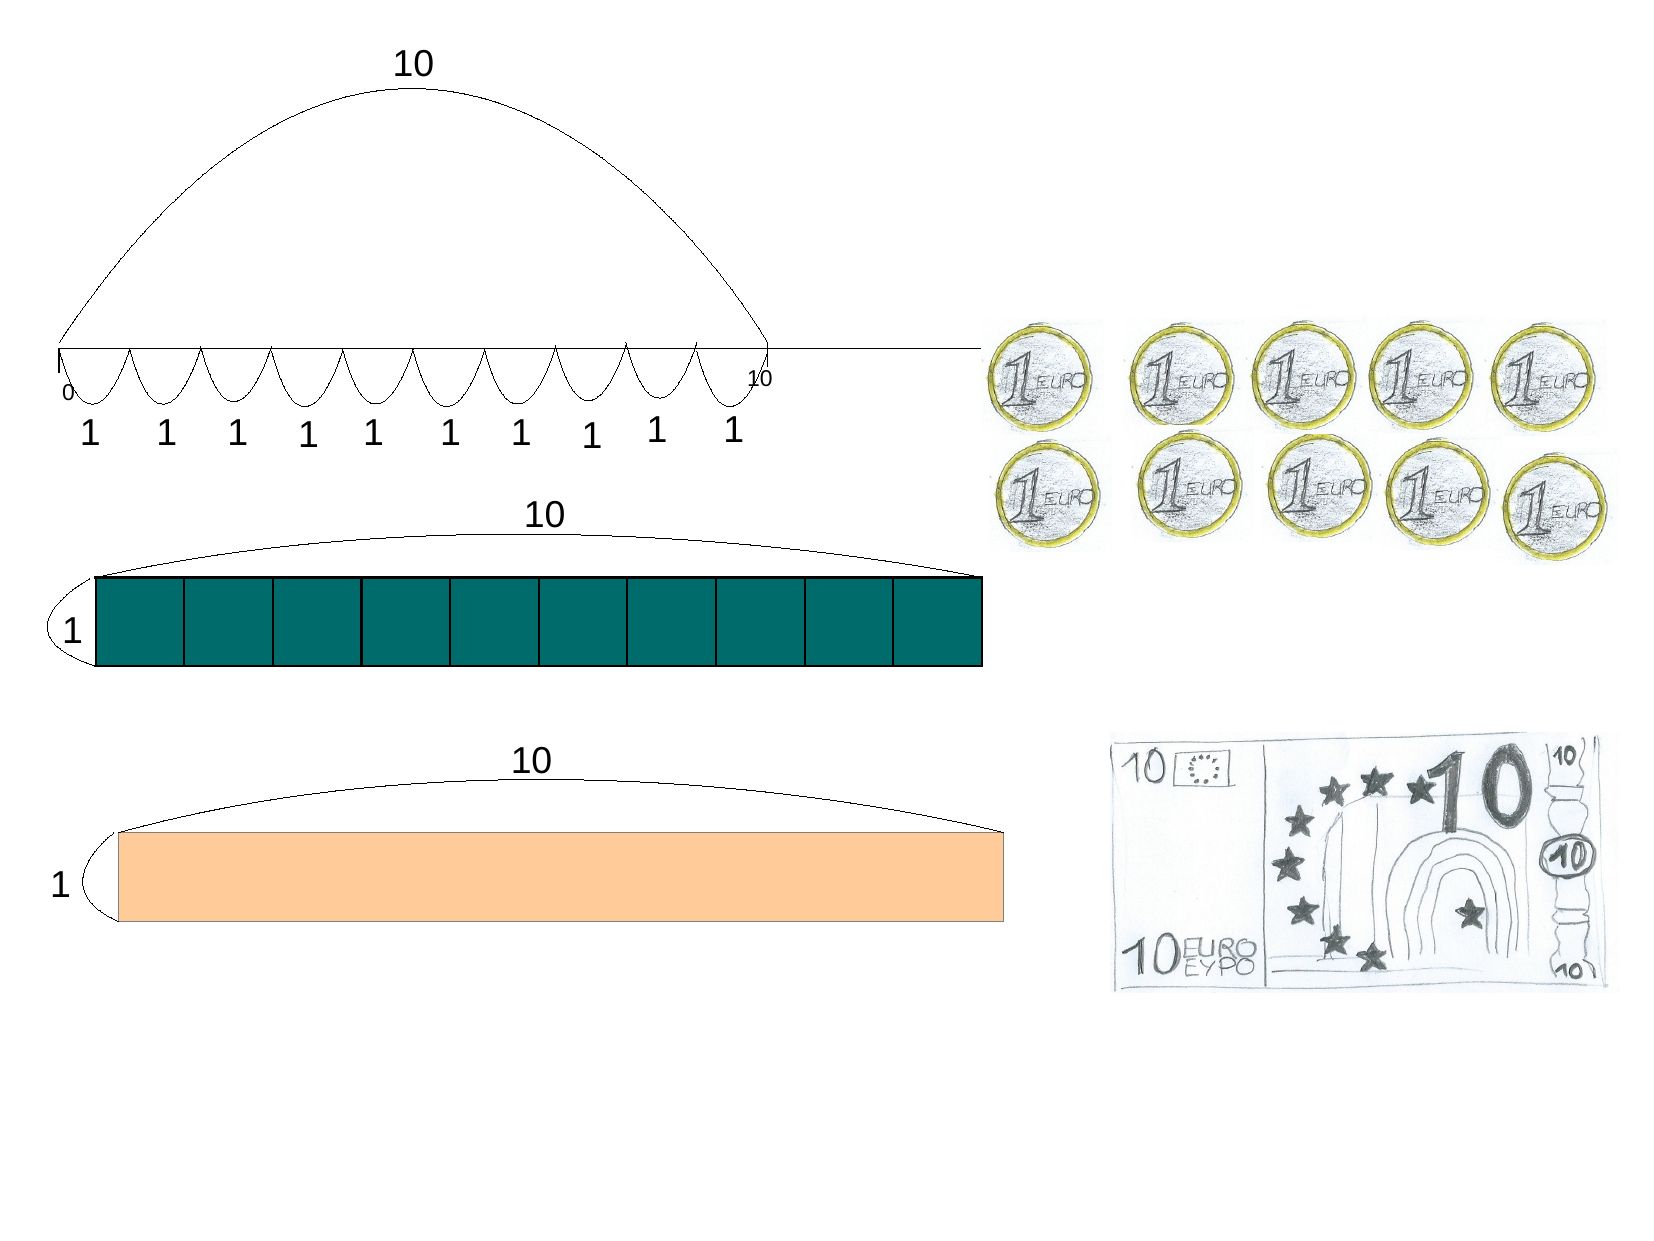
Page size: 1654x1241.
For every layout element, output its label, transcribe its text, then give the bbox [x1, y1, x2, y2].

text_box 10 [732, 358, 815, 399]
table_header [274, 579, 360, 665]
text_box 10 [496, 732, 623, 847]
picture [1110, 732, 1619, 993]
table_header [363, 579, 449, 665]
text_box 1 [637, 401, 662, 459]
text_box 1 [70, 403, 95, 461]
text_box 1 [708, 401, 780, 459]
picture [981, 318, 1112, 552]
text_box 1 [496, 403, 544, 461]
table_header [540, 579, 626, 665]
text_box 1 [141, 403, 212, 461]
text_box 0 [47, 372, 154, 413]
text_box 1 [47, 602, 95, 660]
text_box 1 [566, 406, 615, 464]
table_header [97, 579, 183, 665]
table_header [628, 579, 715, 665]
picture [1123, 316, 1619, 566]
text_box 1 [283, 406, 331, 464]
table_header [894, 579, 981, 665]
text_box 10 [377, 35, 485, 93]
text_box 1 [354, 403, 378, 461]
table_header [451, 579, 538, 665]
text_box 1 [35, 856, 83, 981]
table_header [717, 579, 804, 665]
text_box 10 [509, 486, 592, 544]
text_box 1 [425, 403, 496, 461]
text_box 1 [212, 403, 260, 461]
text_box [118, 832, 1004, 922]
table_header [185, 579, 272, 665]
table_header [806, 579, 892, 665]
